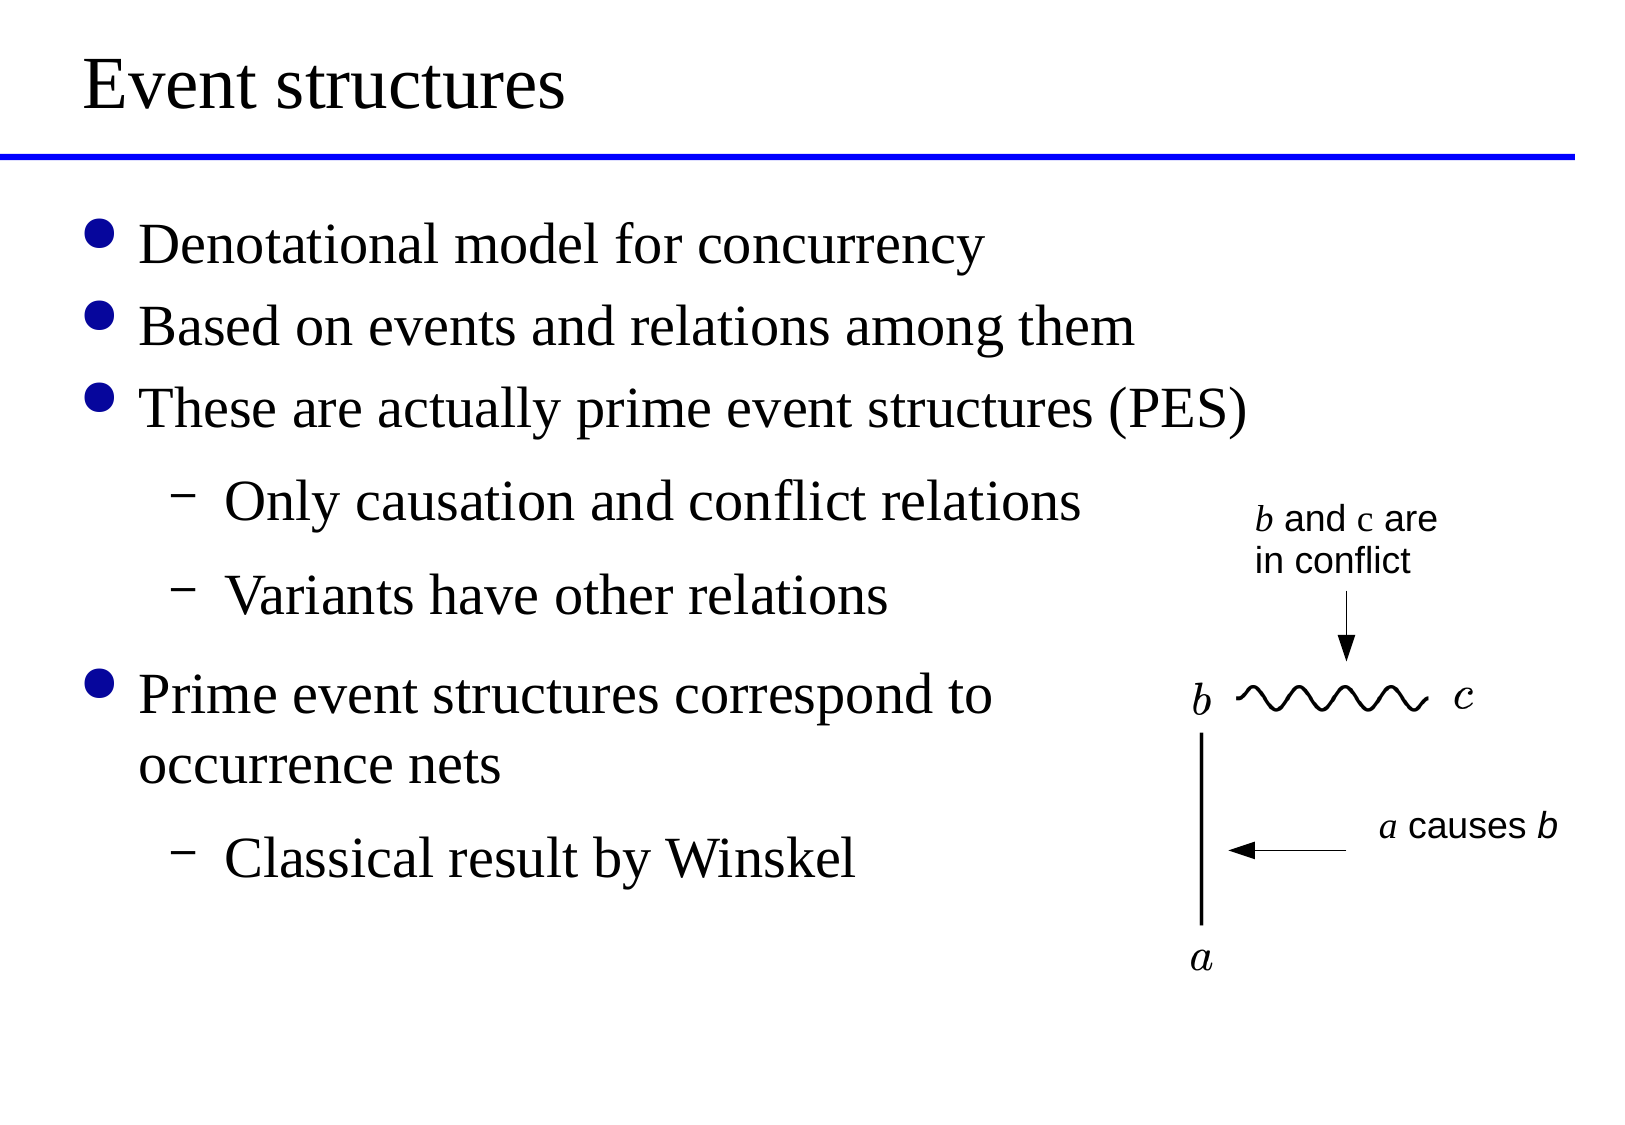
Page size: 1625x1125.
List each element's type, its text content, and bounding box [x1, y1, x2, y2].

list Denotational model for concurrency Based on events and relations among them These are actually prime event structures (PES) Only causation and conflict relations Variants have other relations Prime event structures correspond to occurrence nets Classical result by Winskel [67, 198, 1478, 1061]
title Event structures [67, 27, 1544, 131]
picture [1145, 637, 1513, 1016]
text_box b and c are in conflict [1240, 490, 1464, 589]
text_box a causes b [1364, 797, 1573, 855]
